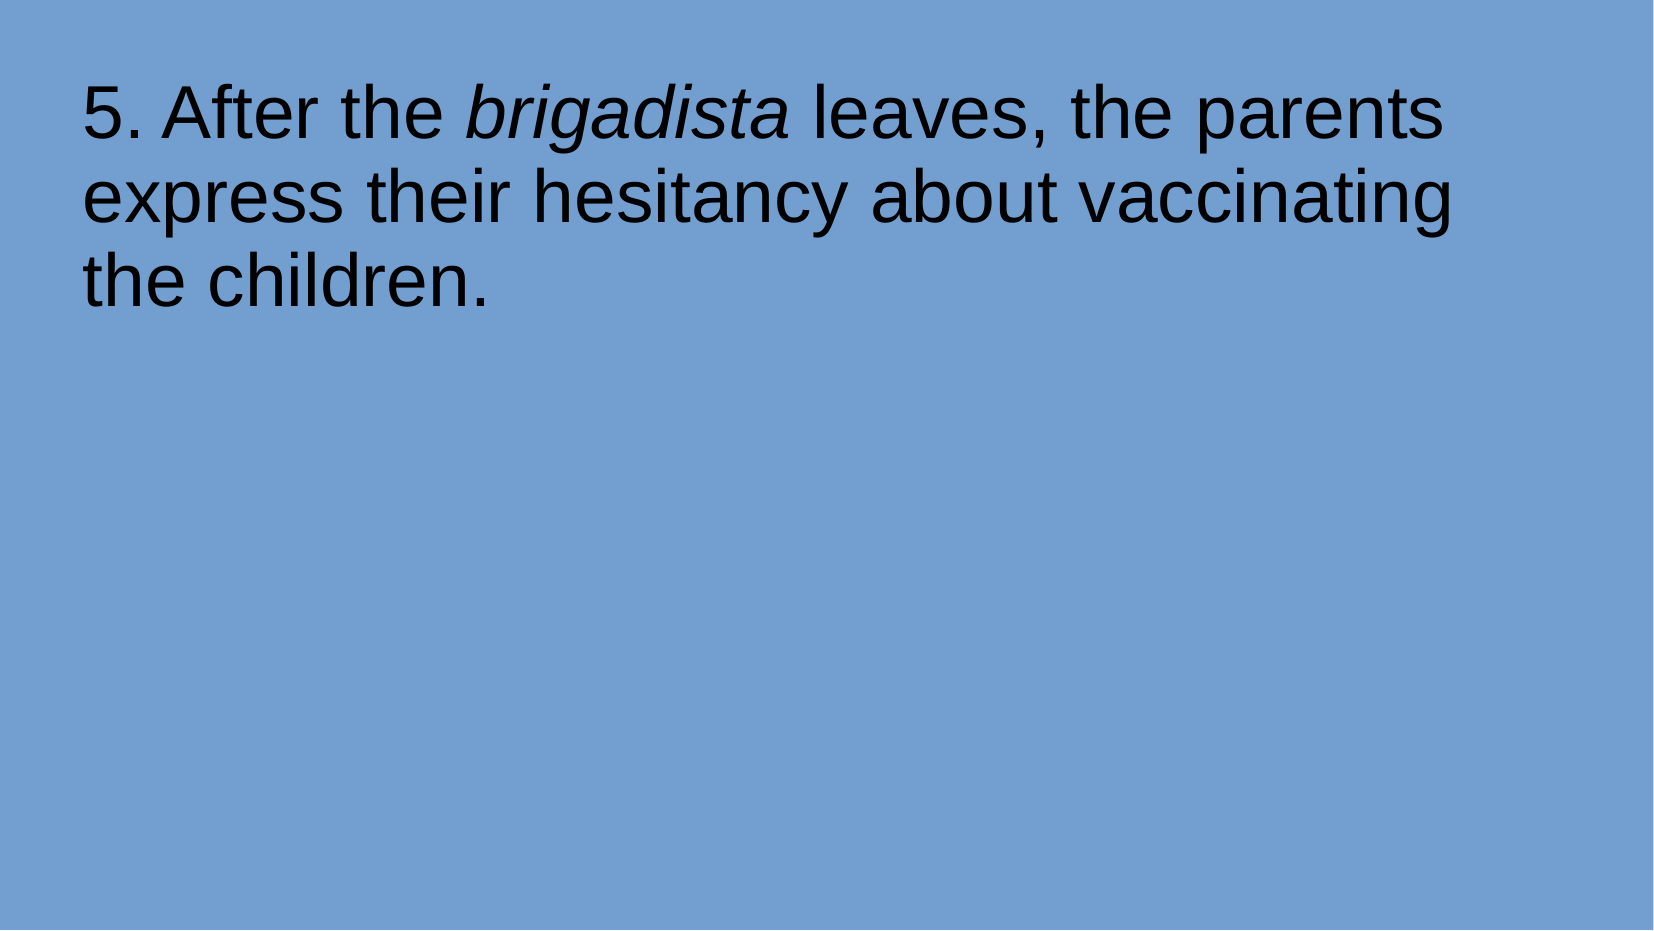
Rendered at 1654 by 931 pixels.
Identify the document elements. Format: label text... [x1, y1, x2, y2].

list 5. After the brigadista leaves, the parents express their hesitancy about vaccinating the children. [82, 70, 1571, 886]
